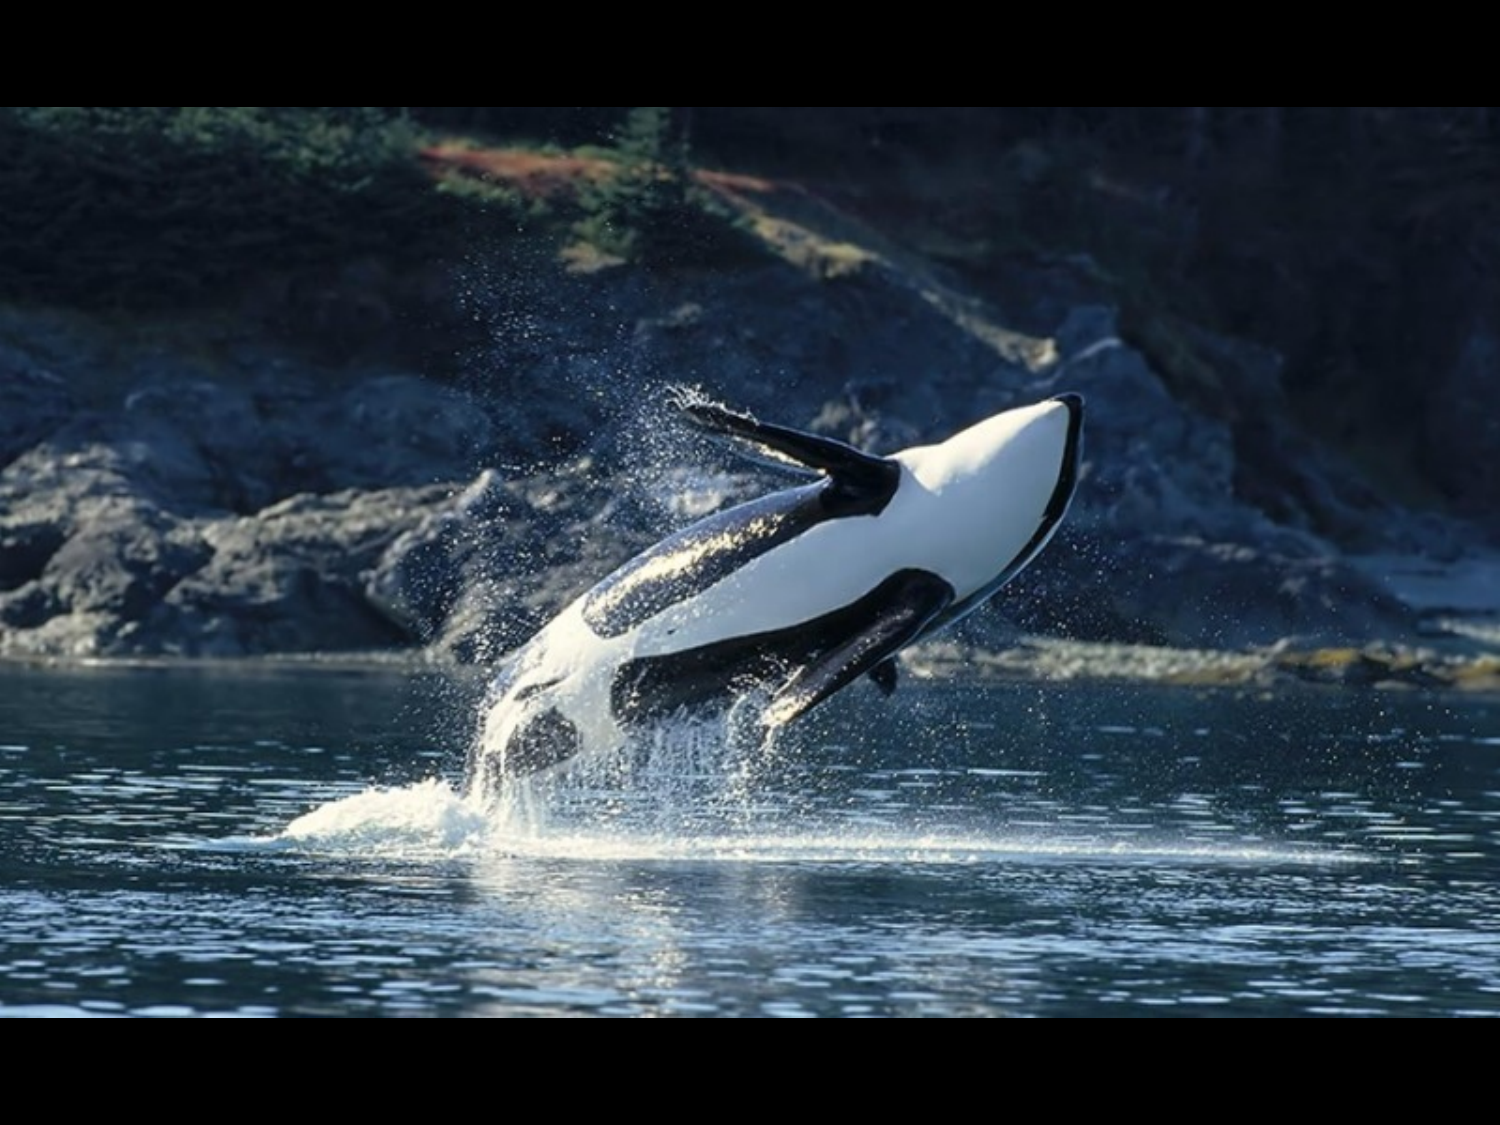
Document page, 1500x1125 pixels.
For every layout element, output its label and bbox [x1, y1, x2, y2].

picture [0, 107, 1500, 1018]
